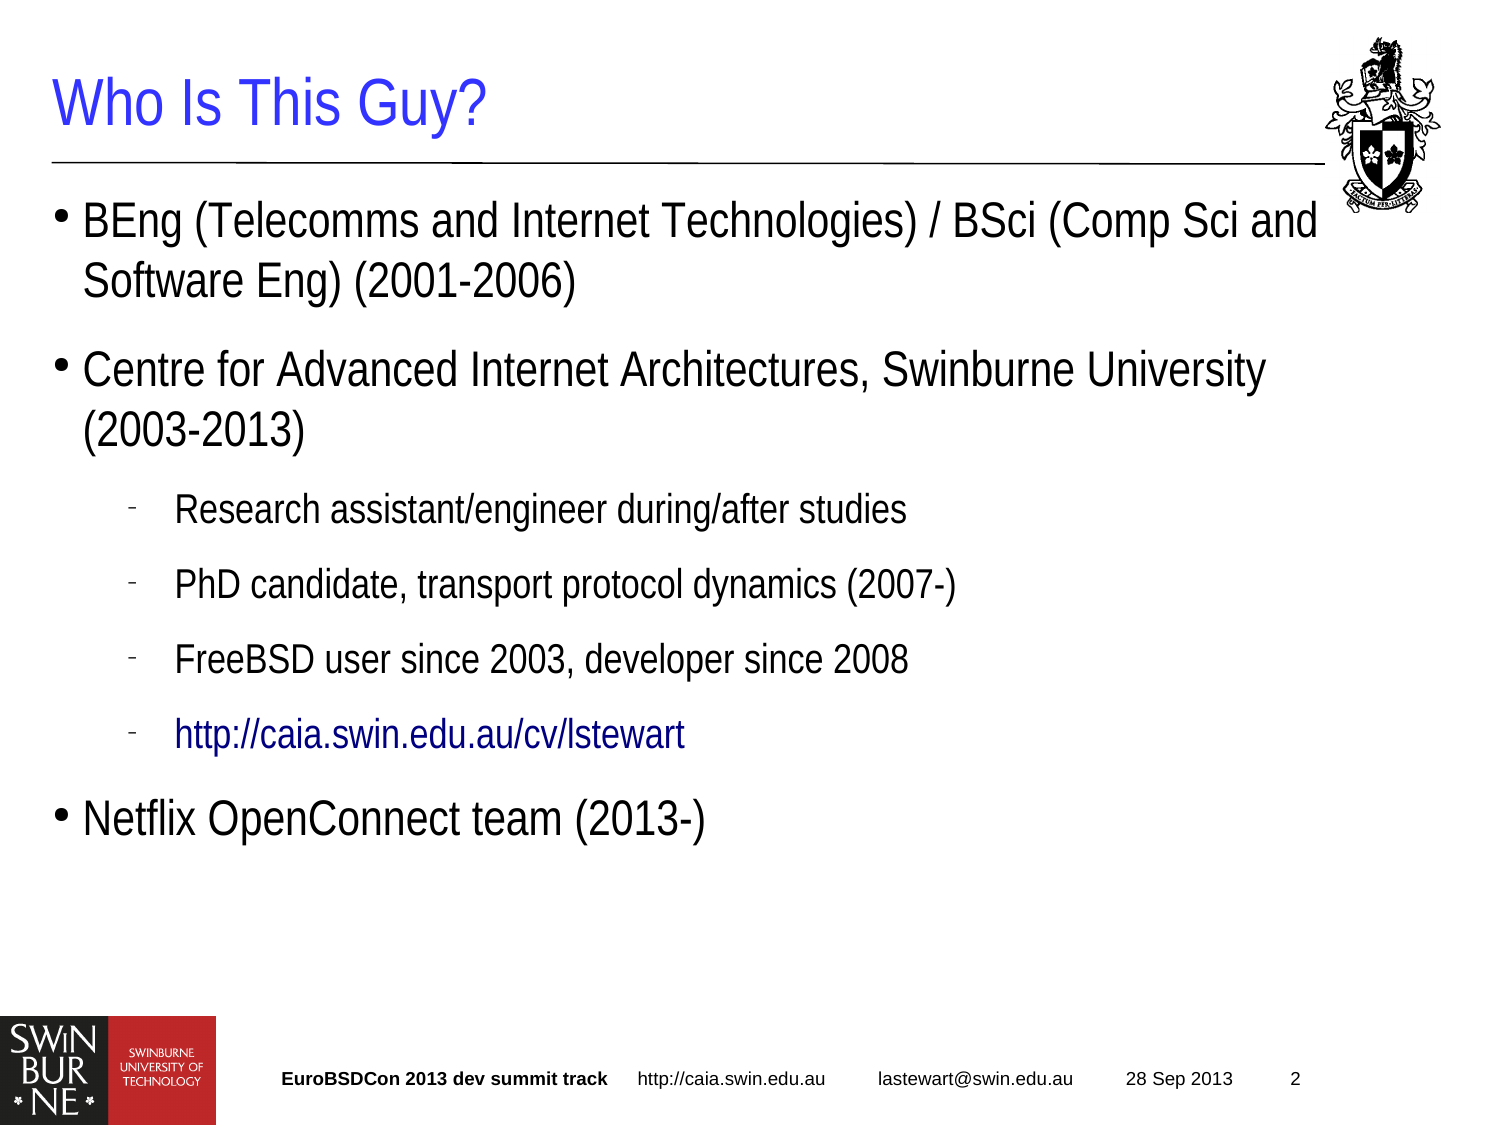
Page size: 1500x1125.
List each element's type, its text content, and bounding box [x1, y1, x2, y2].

title Who Is This Guy? [52, 58, 1325, 164]
list BEng (Telecomms and Internet Technologies) / BSci (Comp Sci and Software Eng) (2001-2006) Centre for Advanced Internet Architectures, Swinburne University (2003-2013) Research assistant/engineer during/after studies PhD candidate, transport protocol dynamics (2007-) FreeBSD user since 2003, developer since 2008 http://caia.swin.edu.au/cv/lstewart Netflix OpenConnect team (2013-) [52, 187, 1415, 938]
picture [0, 1016, 216, 1125]
picture [1325, 37, 1441, 213]
